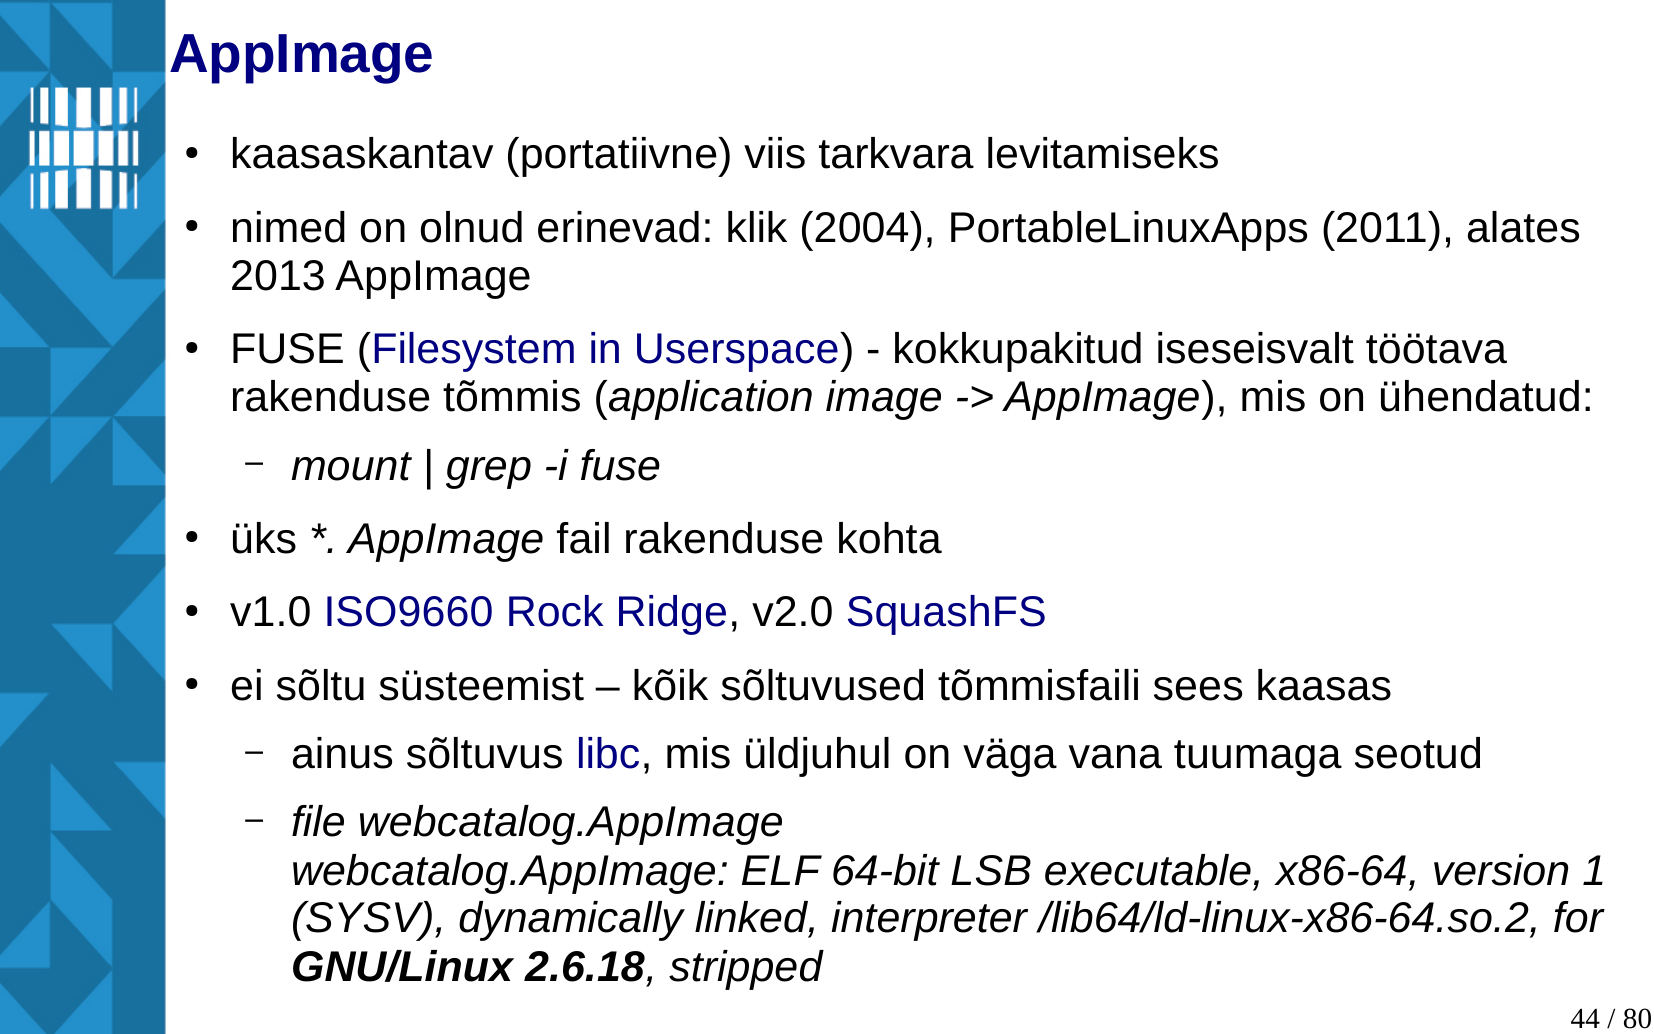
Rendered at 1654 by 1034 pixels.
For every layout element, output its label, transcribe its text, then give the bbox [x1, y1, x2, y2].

title AppImage [169, 11, 1571, 95]
list kaasaskantav (portatiivne) viis tarkvara levitamiseks nimed on olnud erinevad: klik (2004), PortableLinuxApps (2011), alates 2013 AppImage FUSE (Filesystem in Userspace) - kokkupakitud iseseisvalt töötava rakenduse tõmmis (application image -> AppImage), mis on ühendatud: mount | grep -i fuse üks *. AppImage fail rakenduse kohta v1.0 ISO9660 Rock Ridge, v2.0 SquashFS ei sõltu süsteemist – kõik sõltuvused tõmmisfaili sees kaasas ainus sõltuvus libc, mis üldjuhul on väga vana tuumaga seotud file webcatalog.AppImage webcatalog.AppImage: ELF 64-bit LSB executable, x86-64, version 1 (SYSV), dynamically linked, interpreter /lib64/ld-linux-x86-64.so.2, for GNU/Linux 2.6.18, stripped [169, 129, 1630, 997]
